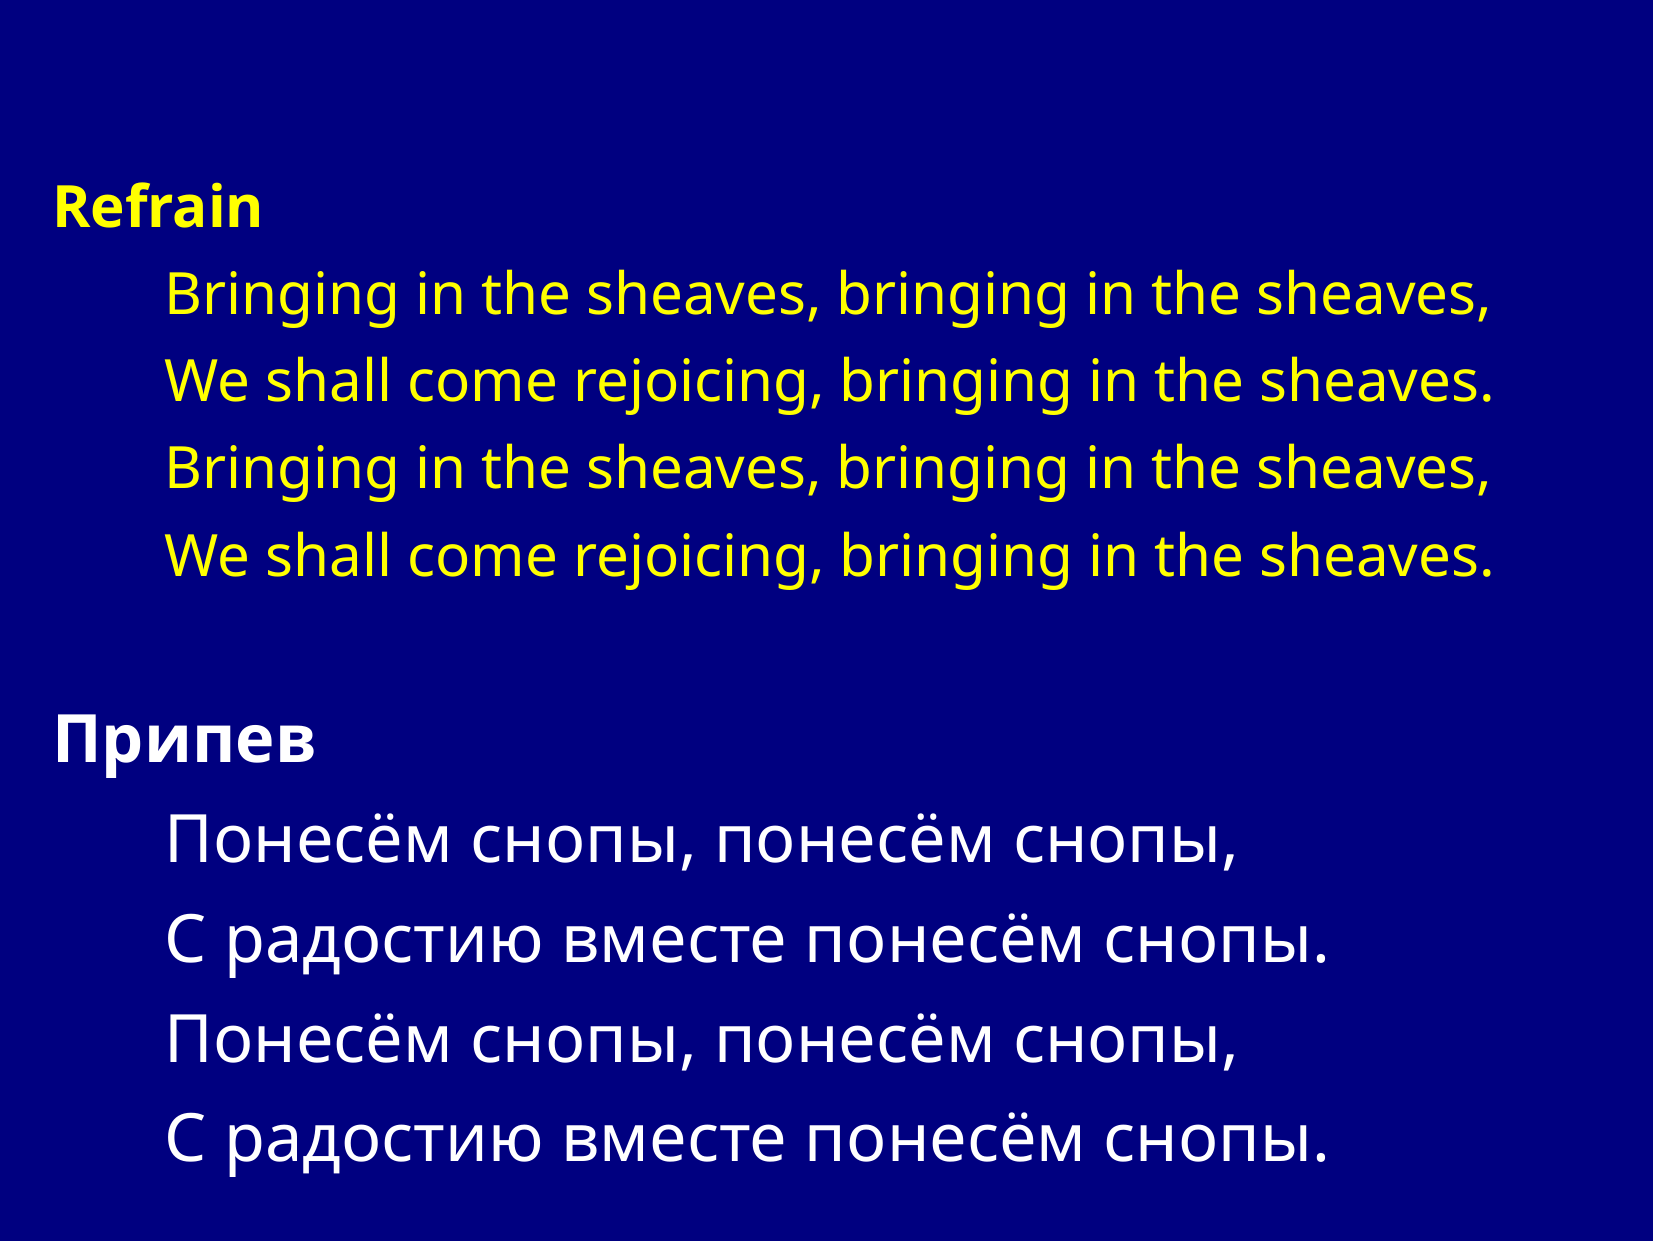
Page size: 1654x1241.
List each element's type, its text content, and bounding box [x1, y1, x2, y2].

text_box Припев Понесём снопы, понесём снопы, С радостию вместе понесём снопы. Понесём снопы, понесём снопы, С радостию вместе понесём снопы. [37, 675, 1653, 1163]
text_box Refrain Bringing in the sheaves, bringing in the sheaves, We shall come rejoicing, bringing in the sheaves. Bringing in the sheaves, bringing in the sheaves, We shall come rejoicing, bringing in the sheaves. [37, 150, 1653, 638]
